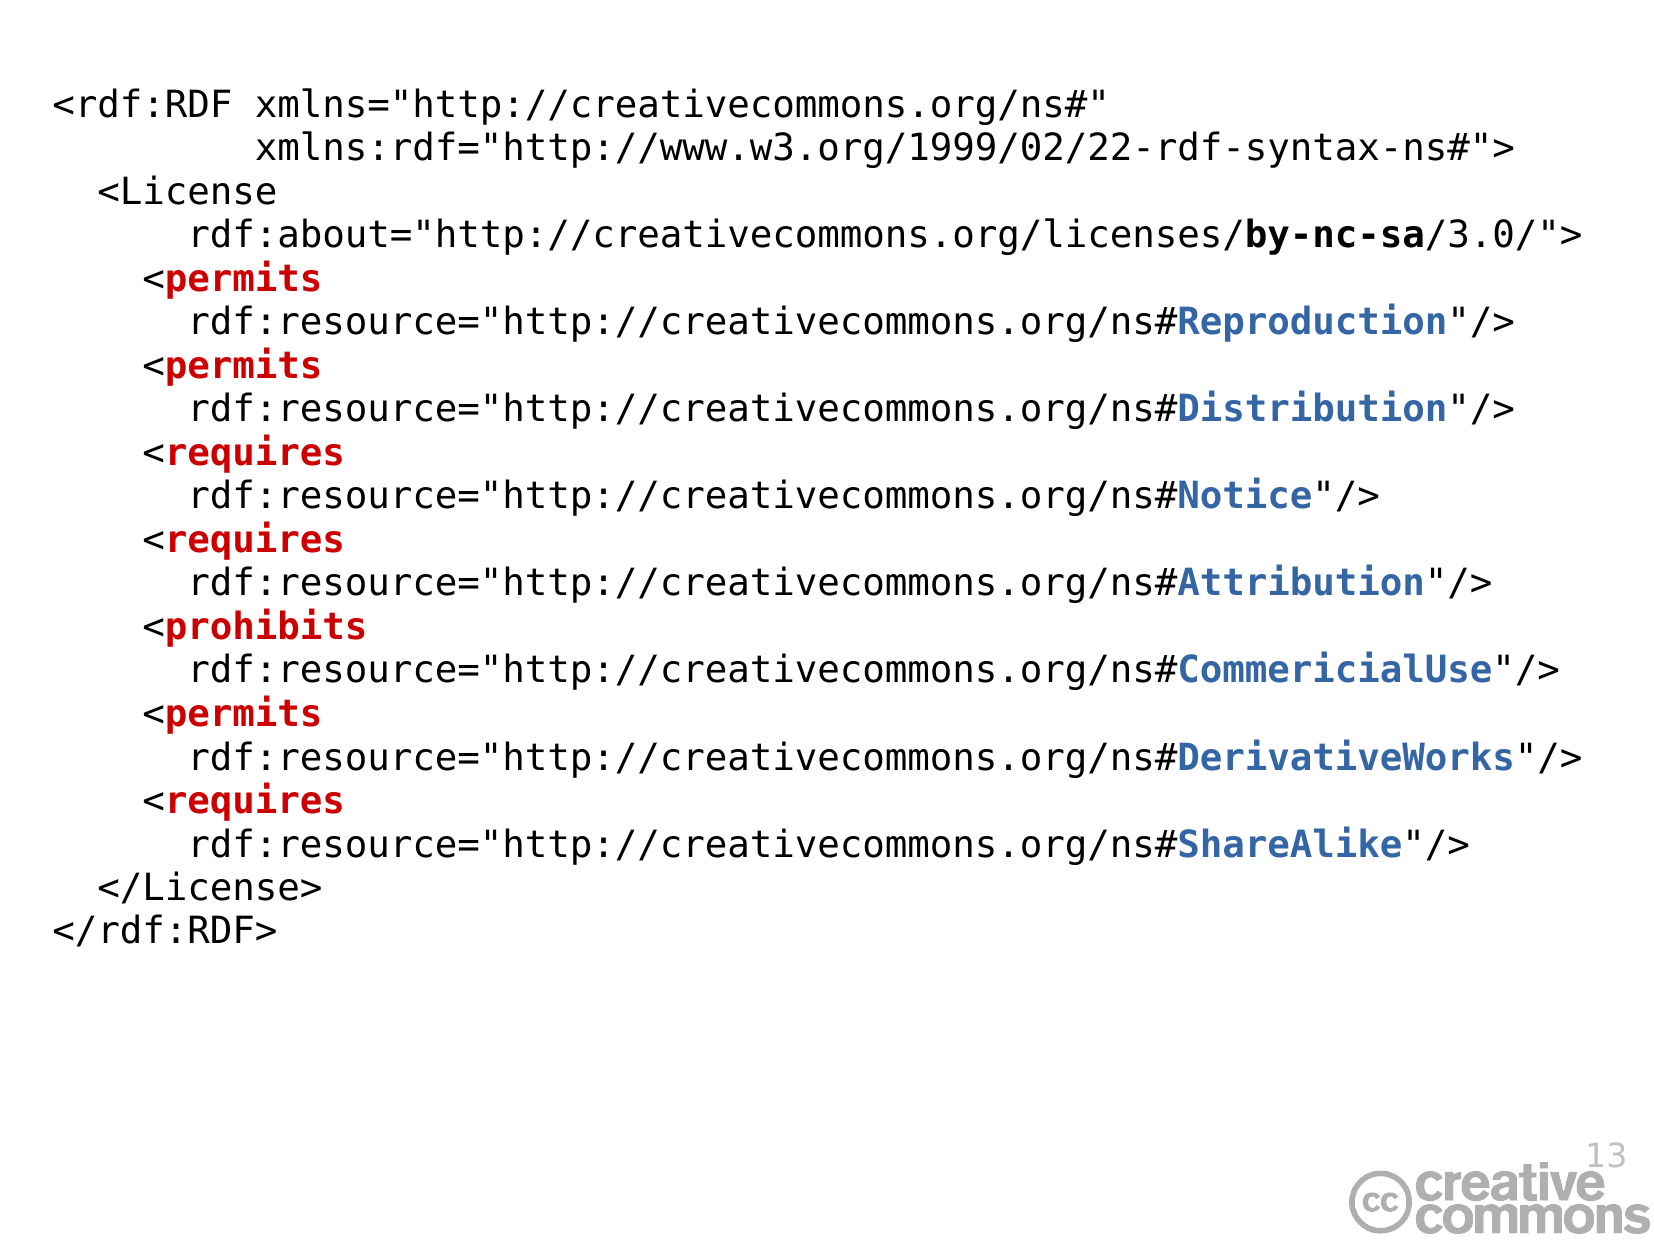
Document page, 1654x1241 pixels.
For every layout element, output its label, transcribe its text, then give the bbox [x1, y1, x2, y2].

picture [1349, 1162, 1650, 1234]
text_box <rdf:RDF xmlns="http://creativecommons.org/ns#" xmlns:rdf="http://www.w3.org/1999/02/22-rdf-syntax-ns#"> <License rdf:about="http://creativecommons.org/licenses/by-nc-sa/3.0/"> <permits rdf:resource="http://creativecommons.org/ns#Reproduction"/> <permits rdf:resource="http://creativecommons.org/ns#Distribution"/> <requires rdf:resource="http://creativecommons.org/ns#Notice"/> <requires rdf:resource="http://creativecommons.org/ns#Attribution"/> <prohibits rdf:resource="http://creativecommons.org/ns#CommericialUse"/> <permits rdf:resource="http://creativecommons.org/ns#DerivativeWorks"/> <requires rdf:resource="http://creativecommons.org/ns#ShareAlike"/> </License> </rdf:RDF> [37, 75, 1653, 1044]
